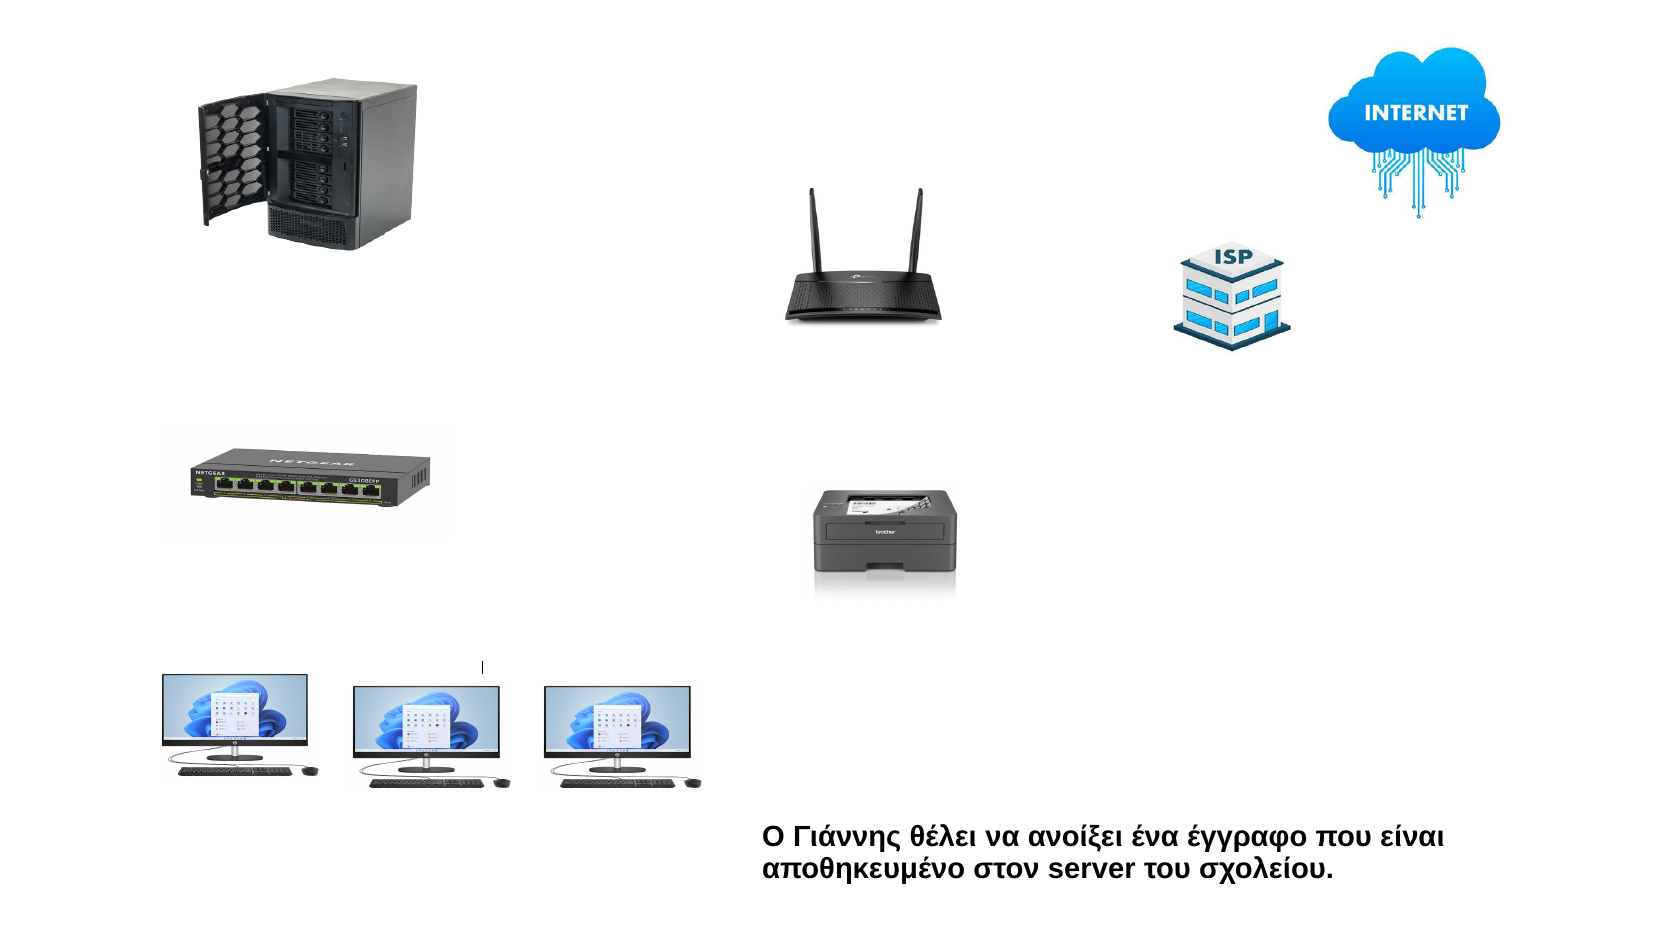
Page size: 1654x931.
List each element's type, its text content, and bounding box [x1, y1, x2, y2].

picture [188, 70, 424, 261]
picture [806, 484, 958, 602]
text_box Ο Γιάννης θέλει να ανοίξει ένα έγγραφο που είναι αποθηκευμένο στον server του σχολείου. [747, 812, 1619, 893]
picture [1173, 236, 1295, 355]
picture [765, 177, 954, 335]
picture [1325, 35, 1512, 231]
picture [541, 684, 704, 792]
picture [159, 672, 321, 780]
picture [350, 684, 513, 792]
picture [159, 425, 454, 538]
